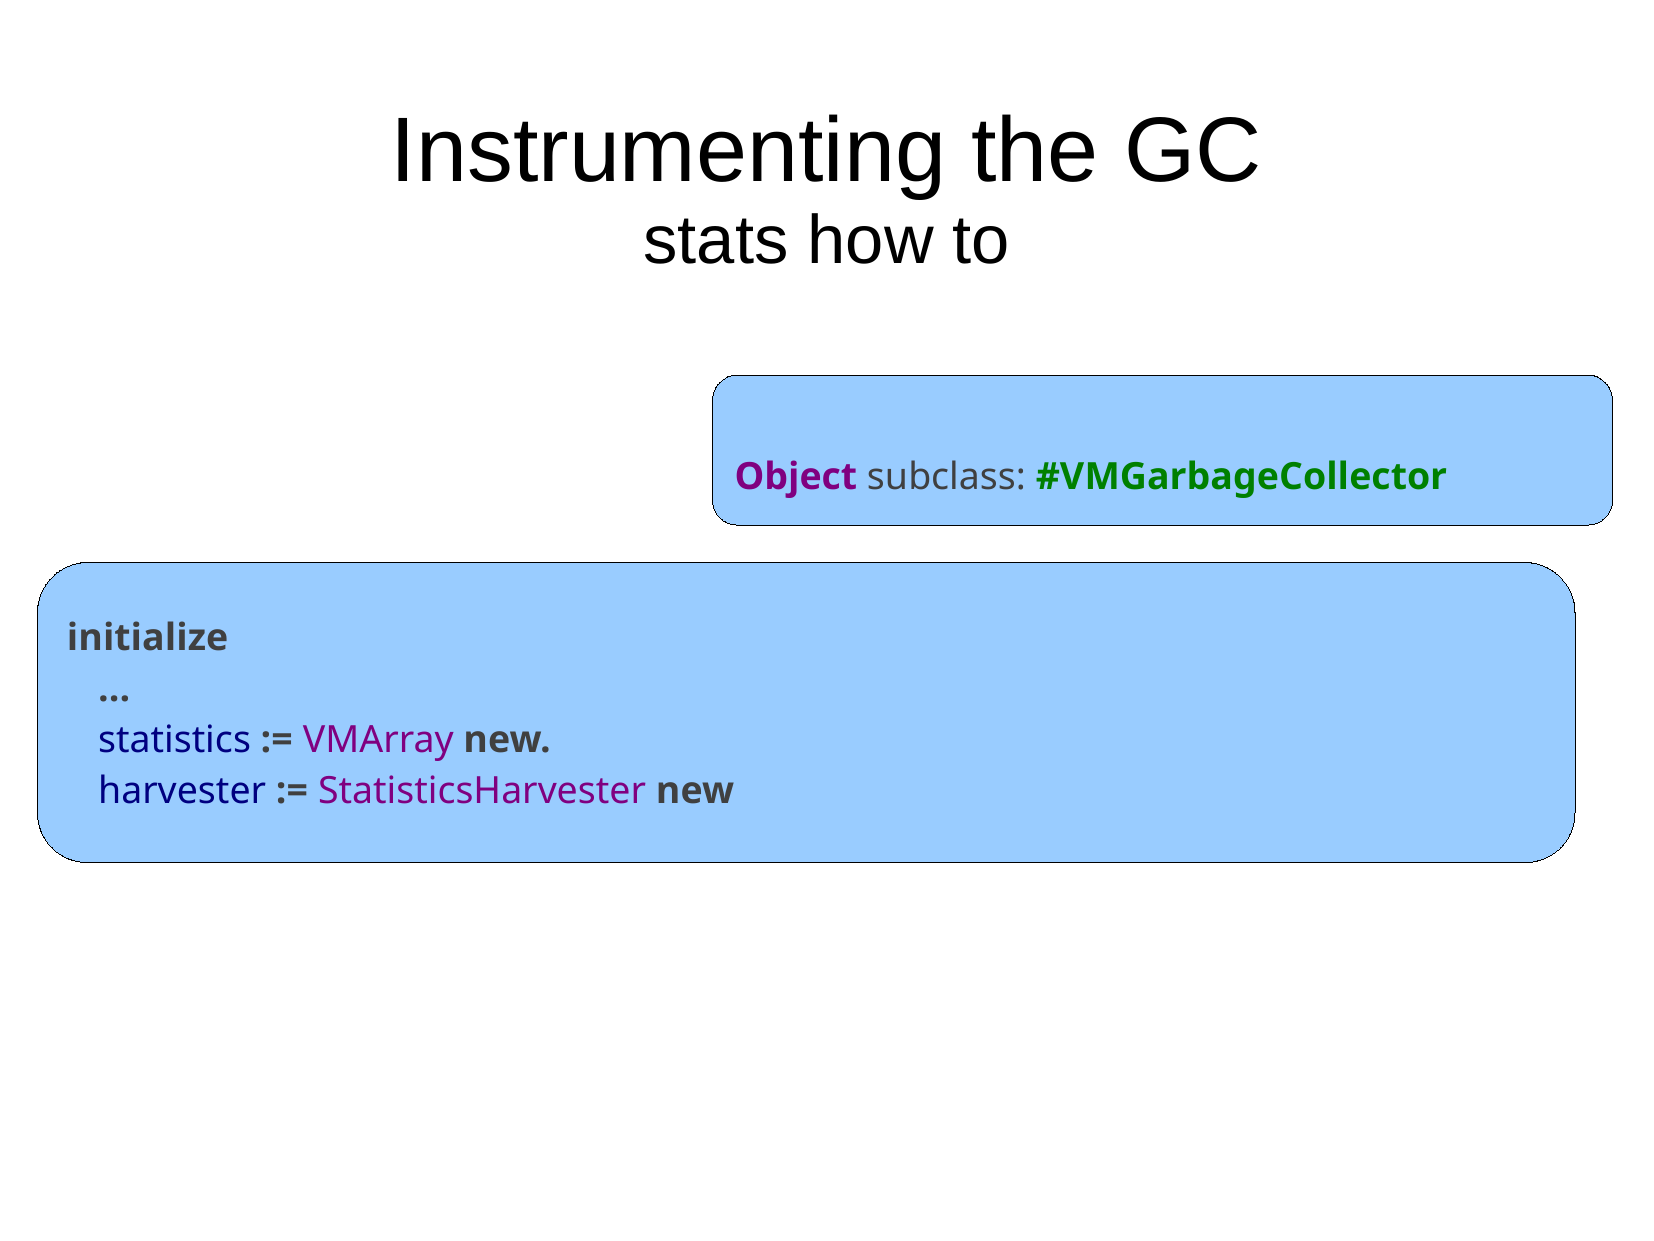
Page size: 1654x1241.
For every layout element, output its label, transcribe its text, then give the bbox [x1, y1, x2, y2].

text_box initialize ... statistics := VMArray new. harvester := StatisticsHarvester new [37, 562, 1576, 863]
text_box Object subclass: #VMGarbageCollector [712, 375, 1613, 526]
text_box Instrumenting the GC stats how to [143, 91, 1511, 286]
